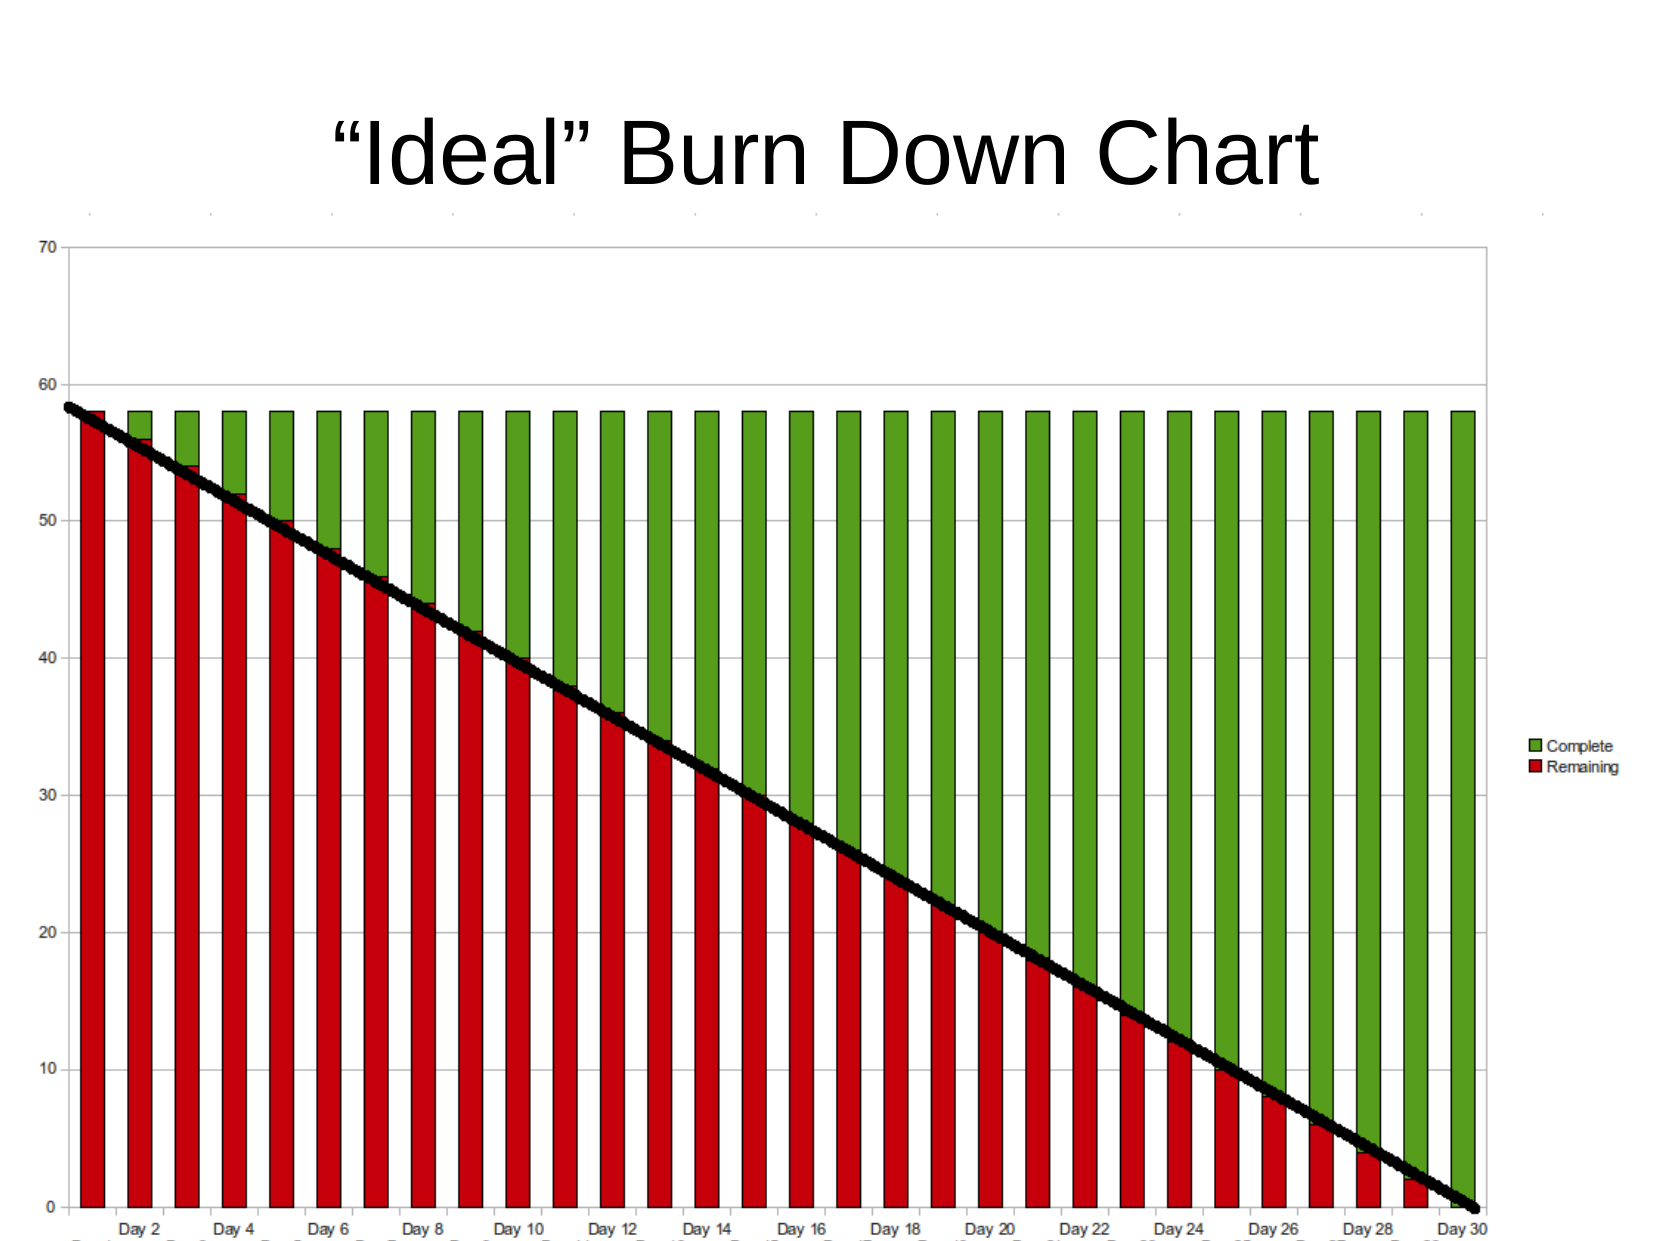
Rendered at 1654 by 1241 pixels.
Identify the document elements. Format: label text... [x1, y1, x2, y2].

title “Ideal” Burn Down Chart [82, 49, 1571, 213]
picture [5, 213, 1654, 1241]
